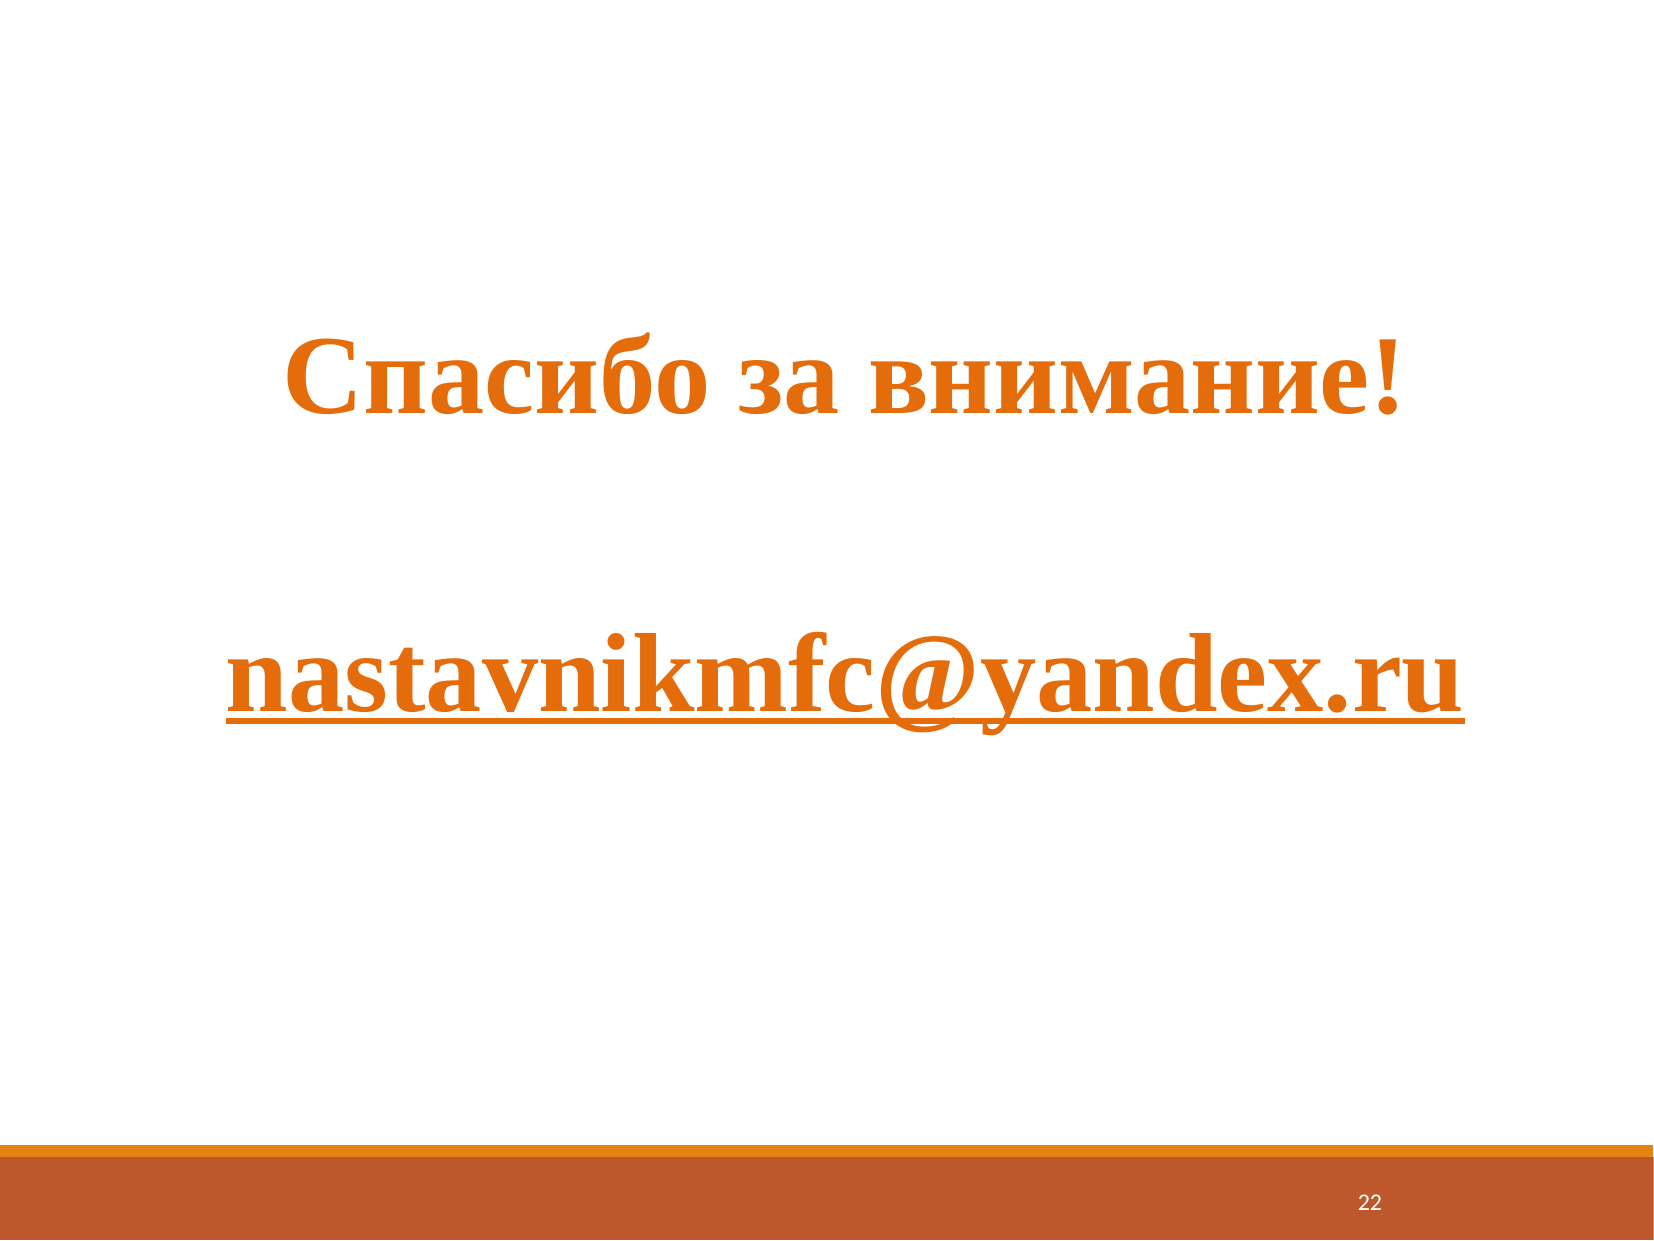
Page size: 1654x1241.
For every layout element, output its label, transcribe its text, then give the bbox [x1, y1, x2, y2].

list Спасибо за внимание! nastavnikmfc@yandex.ru [11, 0, 1654, 1039]
text_box [1342, 1168, 1521, 1235]
